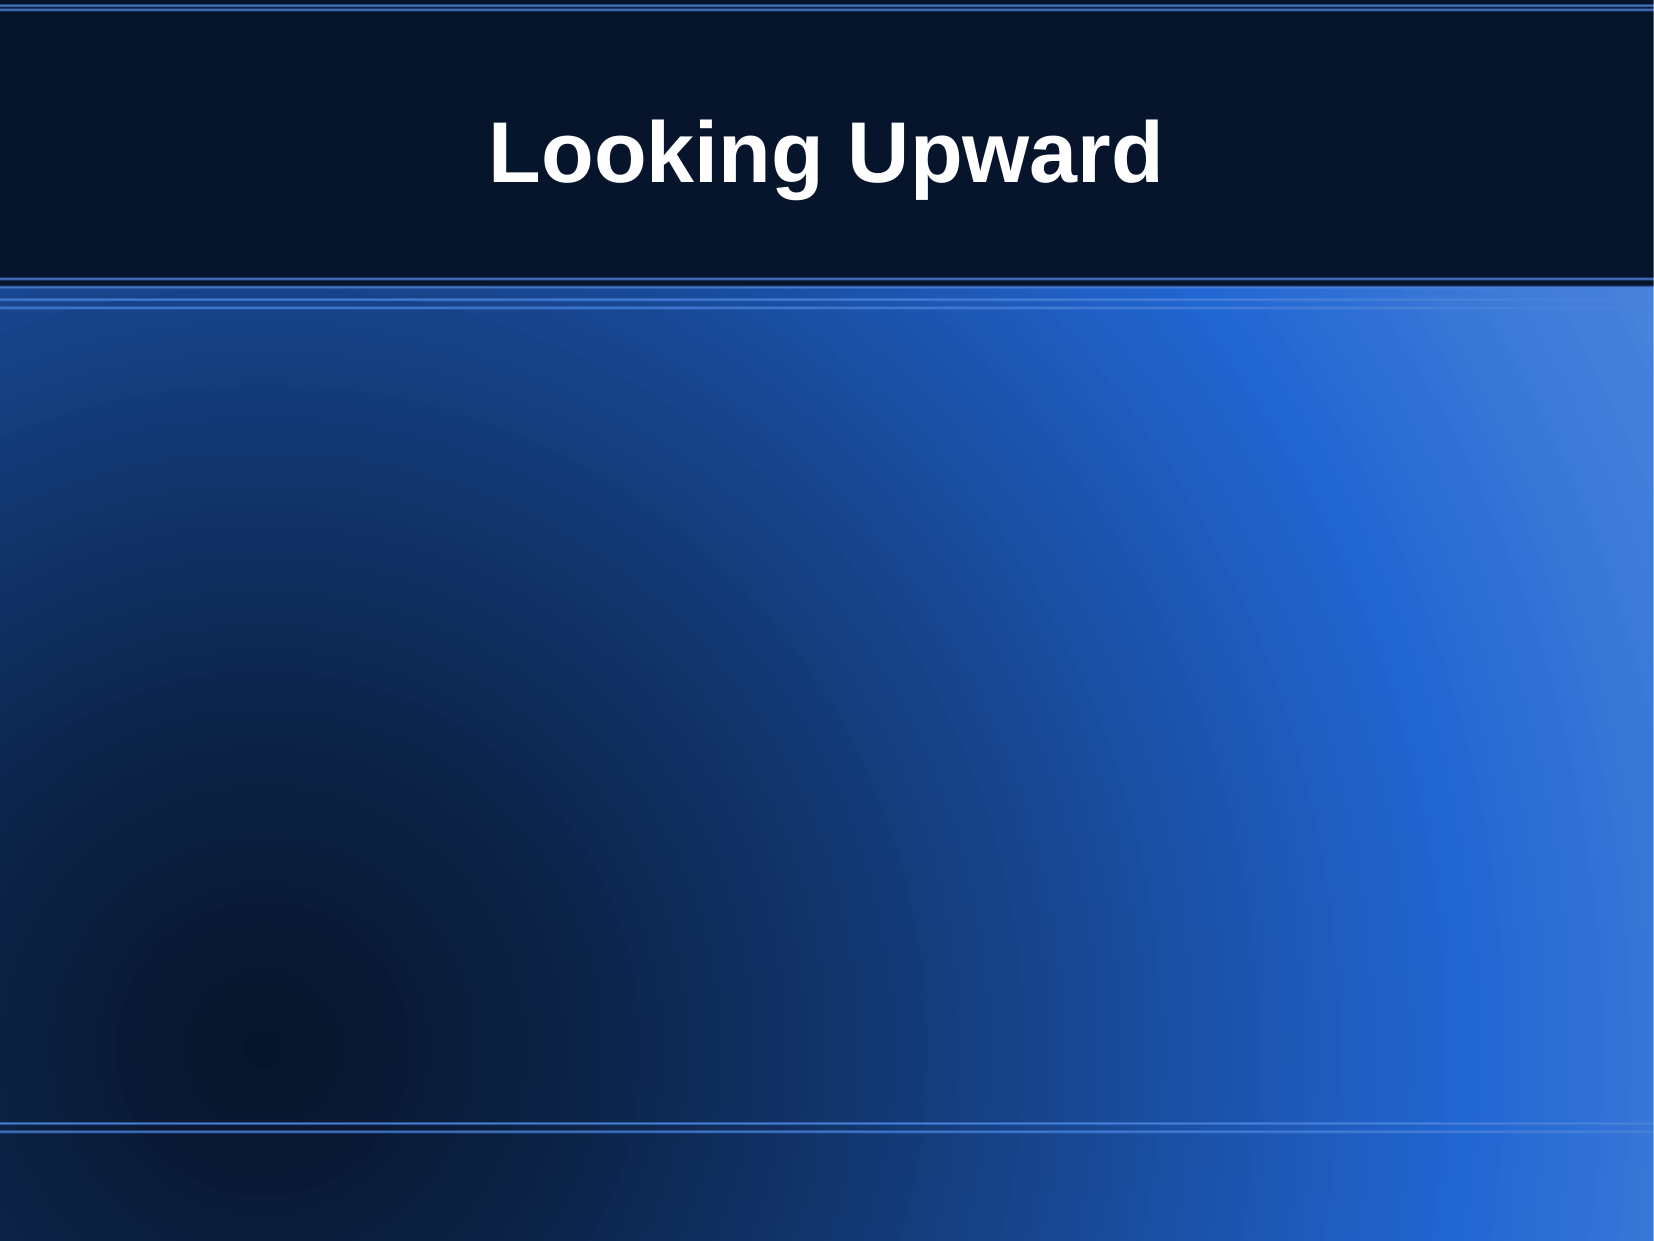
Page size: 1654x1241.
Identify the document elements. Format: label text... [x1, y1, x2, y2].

title Looking Upward [82, 49, 1571, 257]
picture [0, 0, 1654, 1241]
